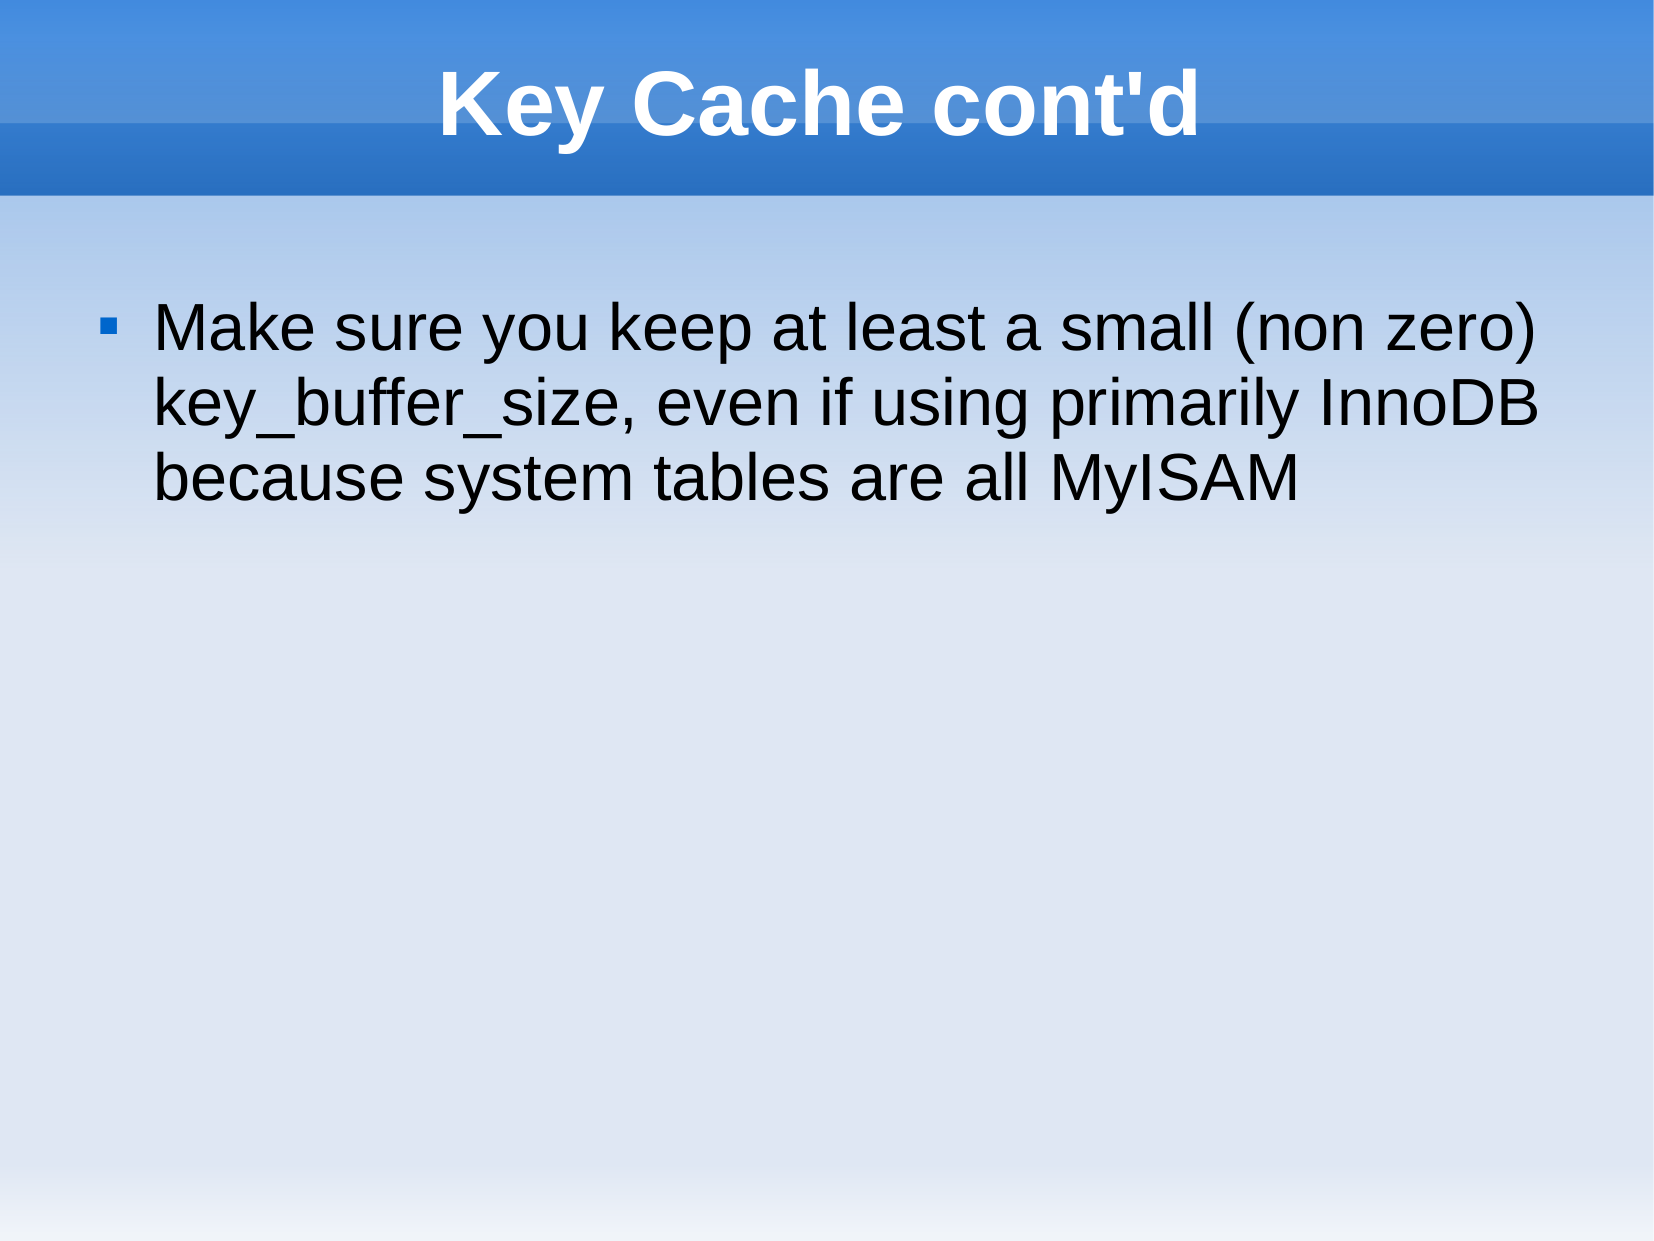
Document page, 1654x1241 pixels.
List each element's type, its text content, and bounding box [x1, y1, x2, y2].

picture [0, 0, 1654, 1241]
list Make sure you keep at least a small (non zero) key_buffer_size, even if using primarily InnoDB because system tables are all MyISAM [82, 290, 1571, 1109]
title Key Cache cont'd [76, 0, 1565, 208]
